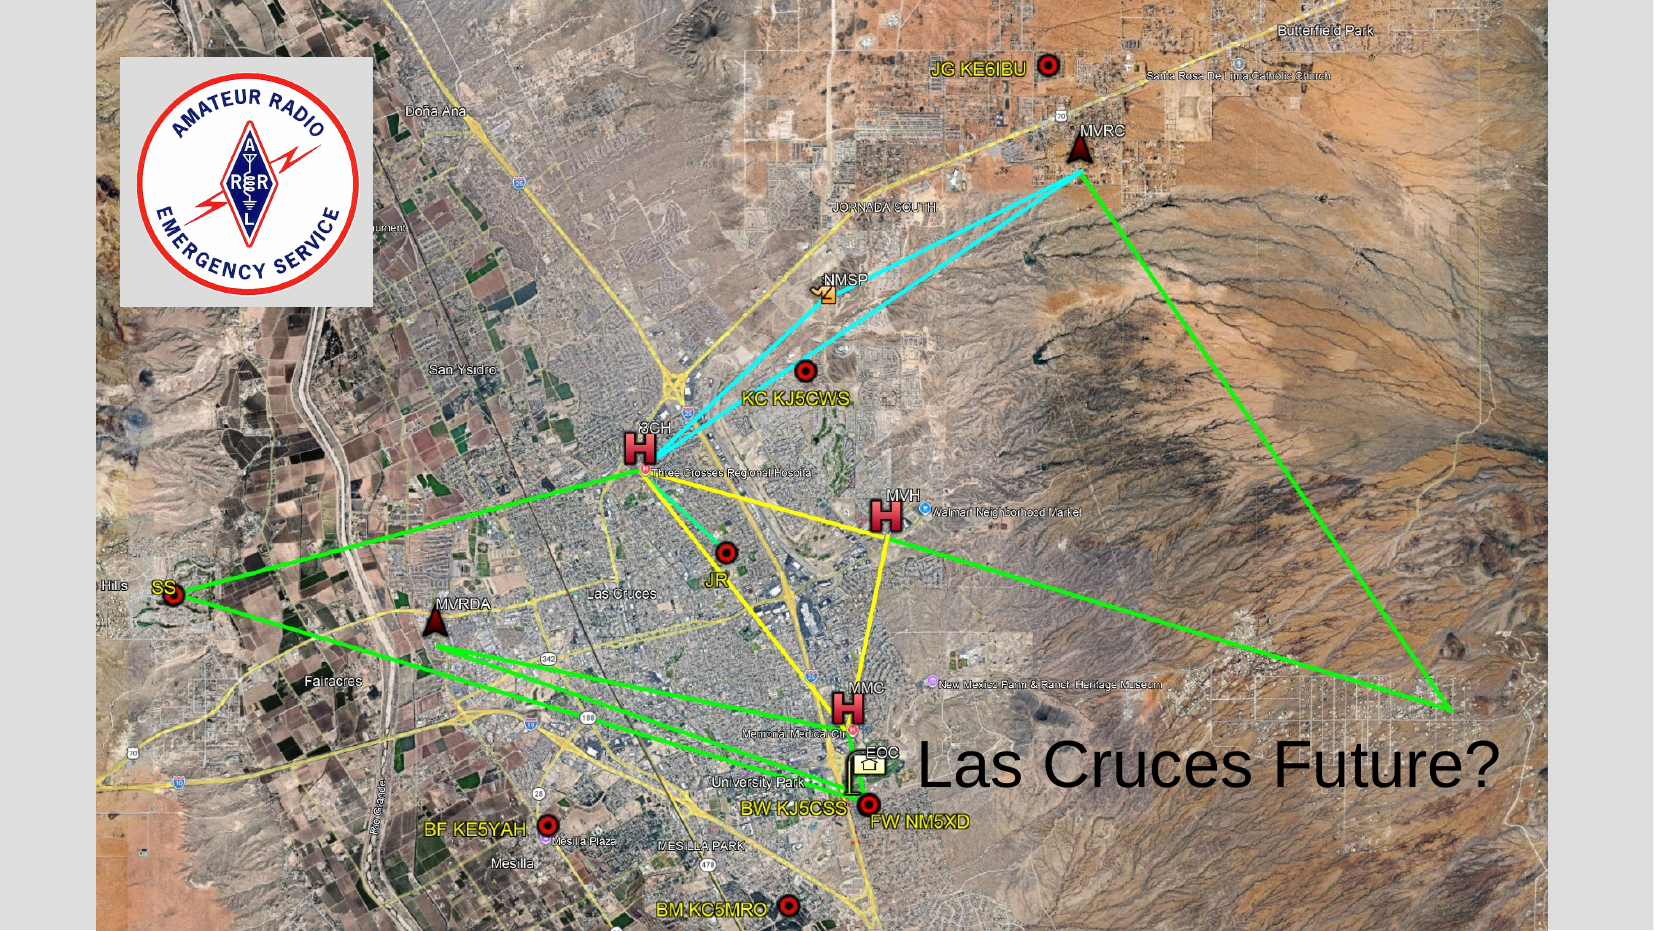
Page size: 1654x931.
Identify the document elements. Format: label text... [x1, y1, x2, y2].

subtitle Las Cruces Future? [787, 710, 1632, 819]
picture [96, 0, 1548, 931]
